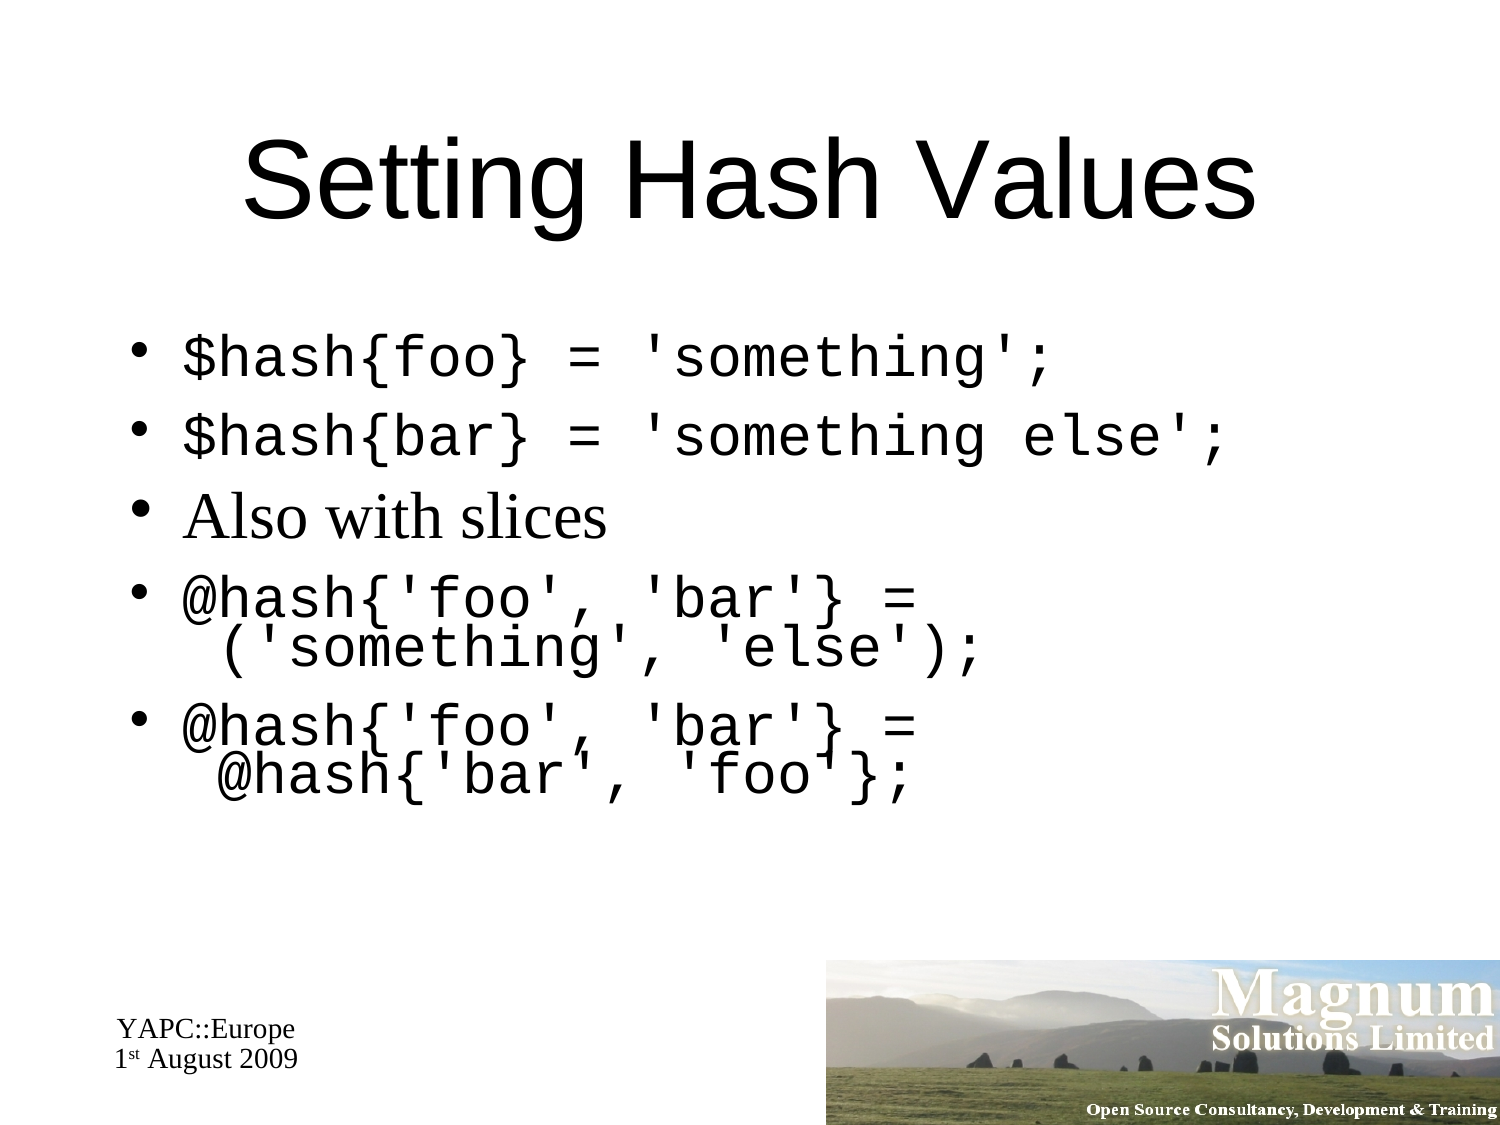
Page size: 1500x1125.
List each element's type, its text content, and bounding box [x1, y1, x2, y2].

title Setting Hash Values [112, 62, 1388, 250]
picture [826, 960, 1500, 1125]
list $hash{foo} = 'something'; $hash{bar} = 'something else'; Also with slices @hash{'foo', 'bar'} = ('something', 'else'); @hash{'foo', 'bar'} = @hash{'bar', 'foo'}; [112, 337, 1388, 822]
